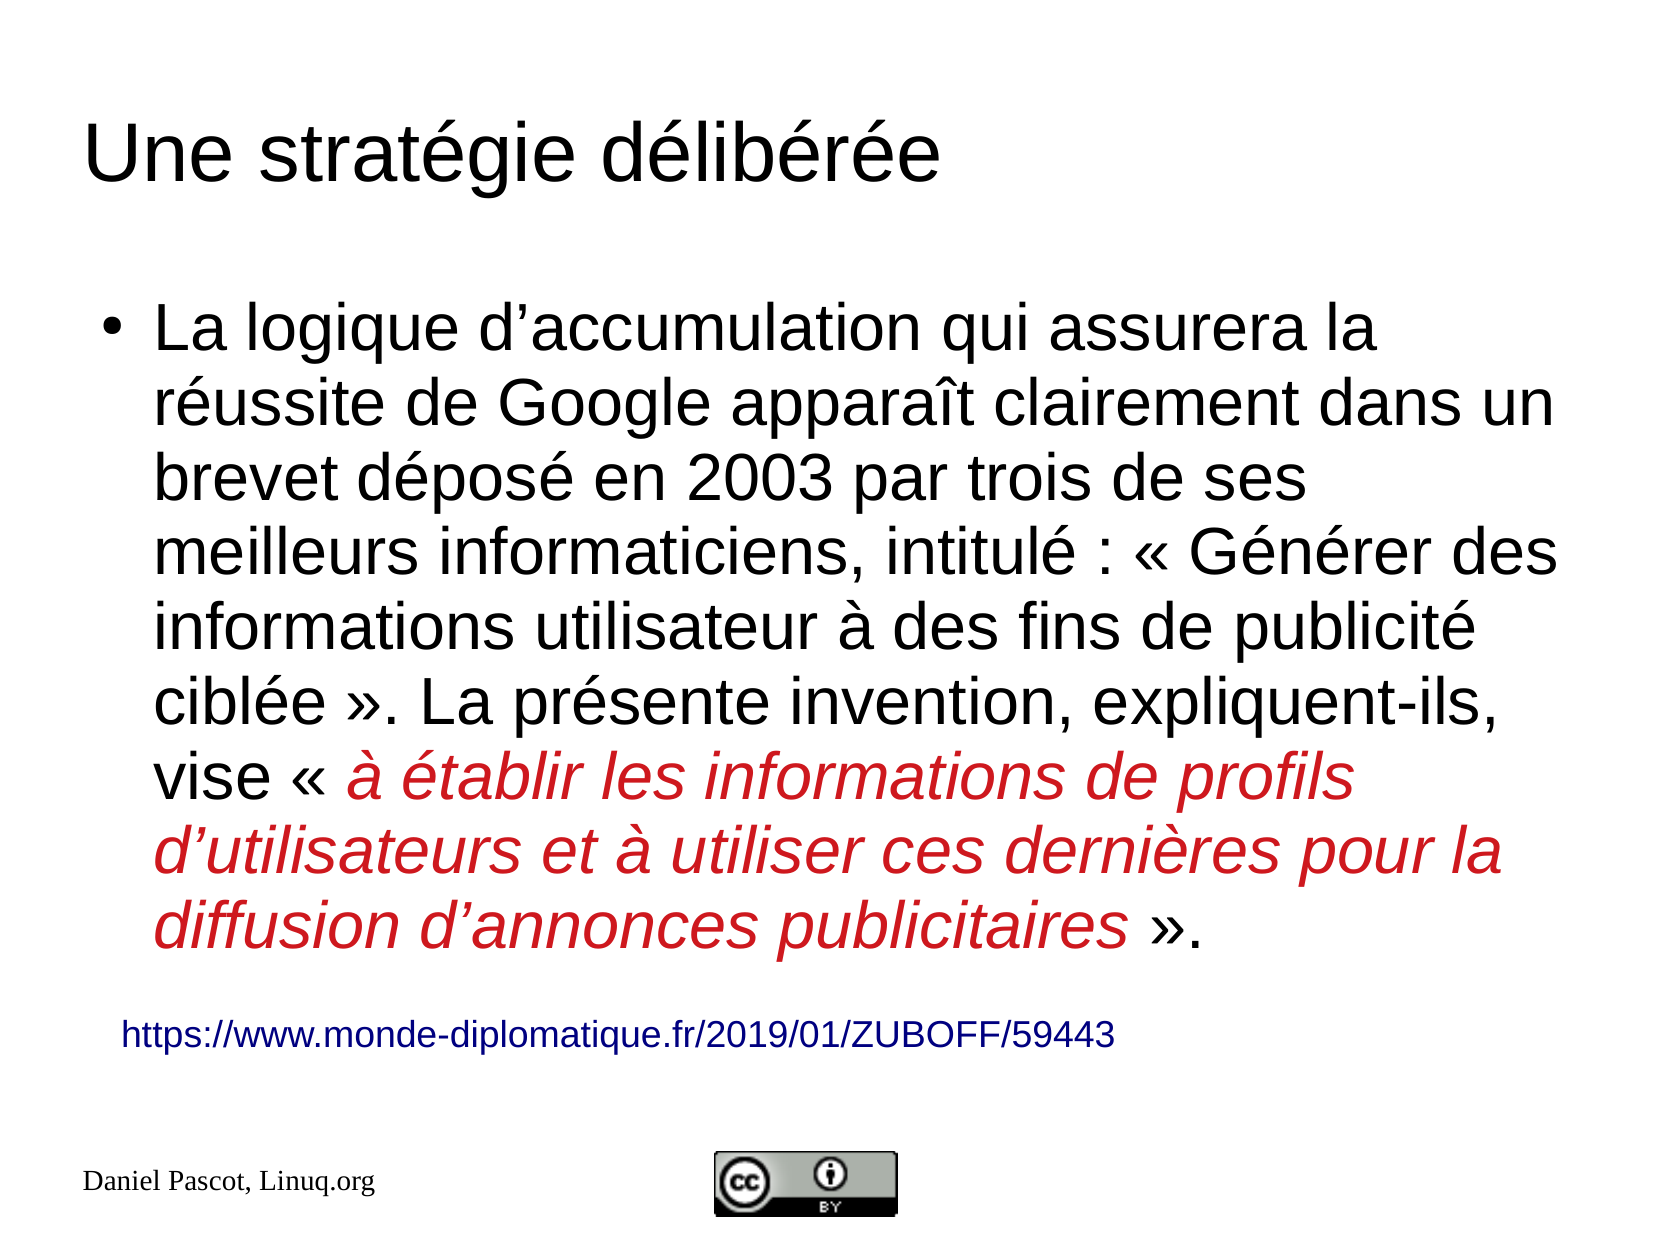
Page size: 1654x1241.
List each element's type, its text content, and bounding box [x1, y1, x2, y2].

list La logique d’accumulation qui assurera la réussite de Google apparaît clairement dans un brevet déposé en 2003 par trois de ses meilleurs informaticiens, intitulé : « Générer des informations utilisateur à des fins de publicité ciblée ». La présente invention, expliquent-ils, vise « à établir les informations de profils d’utilisateurs et à utiliser ces dernières pour la diffusion d’annonces publicitaires ». [82, 290, 1571, 1010]
text_box https://www.monde-diplomatique.fr/2019/01/ZUBOFF/59443 [106, 1006, 1131, 1063]
title Une stratégie délibérée [82, 49, 1571, 257]
picture [714, 1151, 898, 1217]
